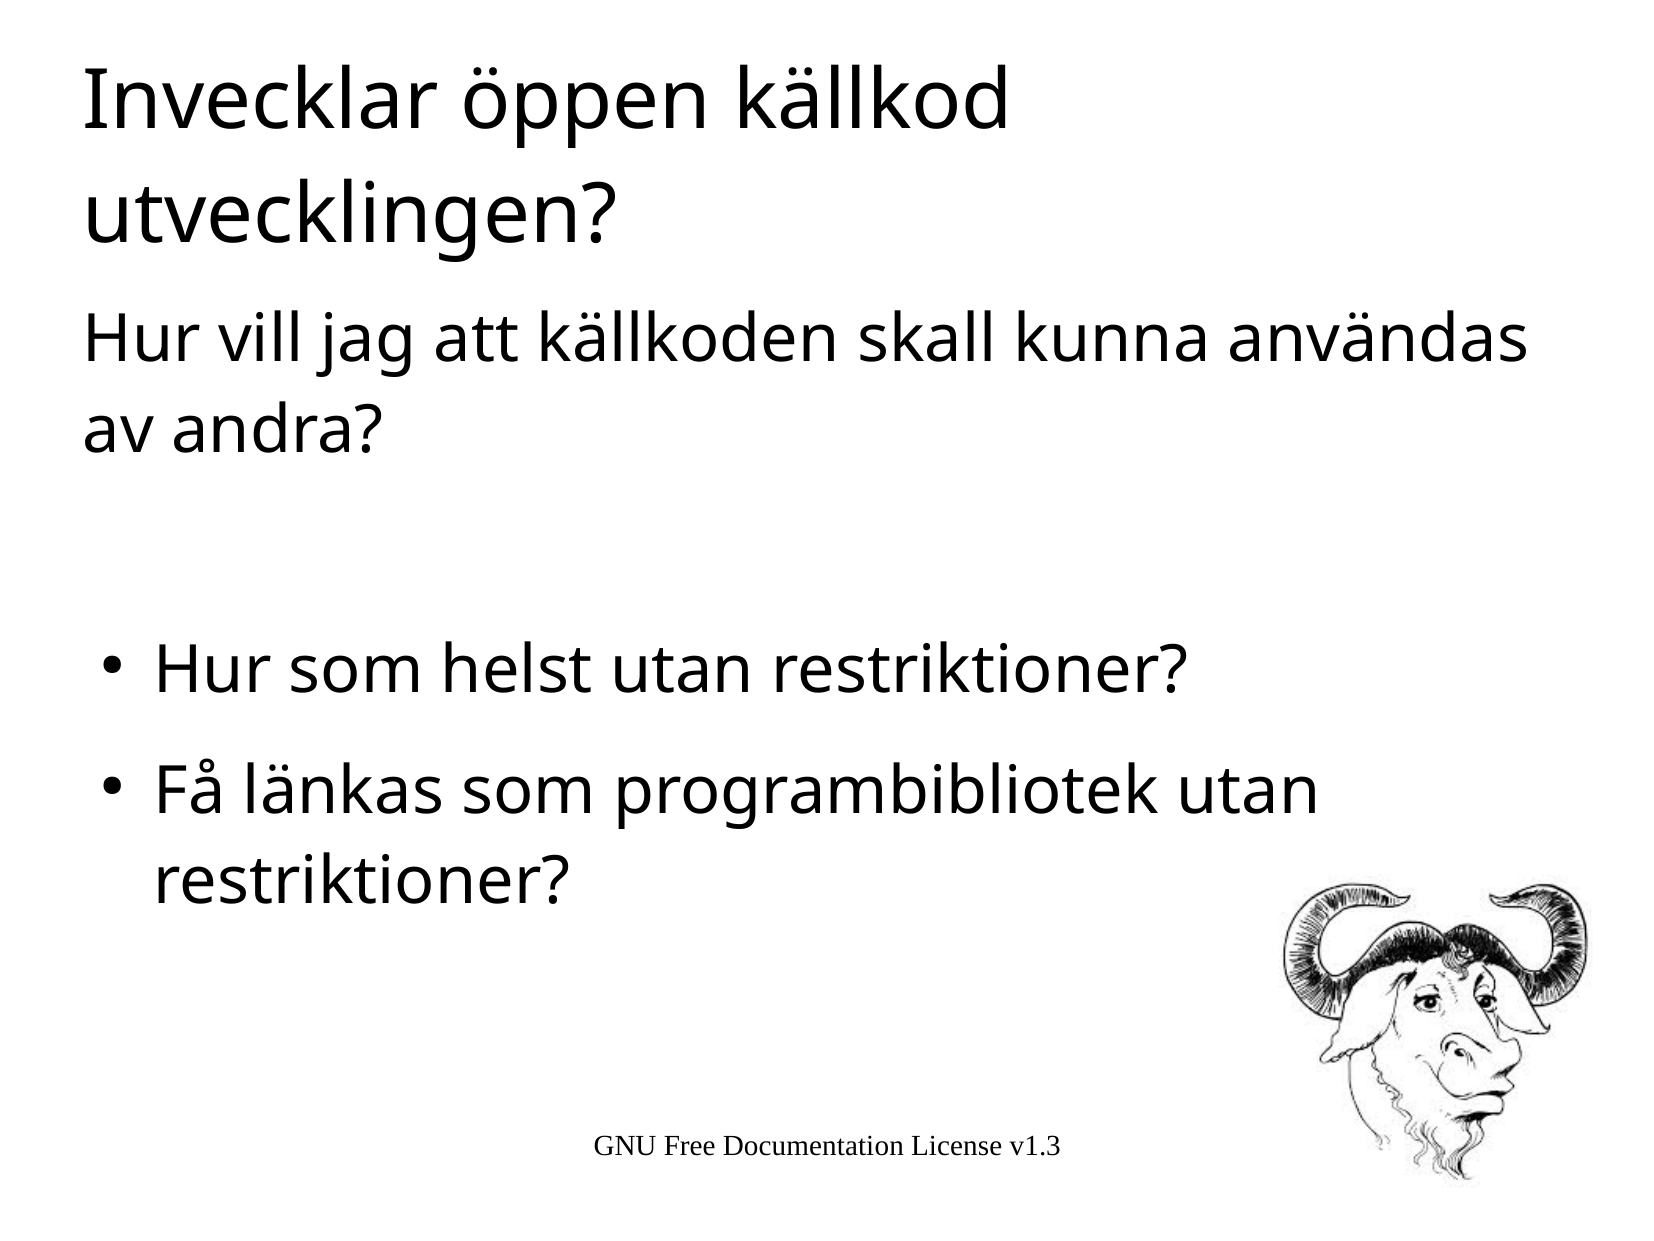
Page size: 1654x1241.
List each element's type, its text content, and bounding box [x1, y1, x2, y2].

title Invecklar öppen källkod utvecklingen? [82, 49, 1571, 257]
picture [1254, 850, 1607, 1202]
list Hur vill jag att källkoden skall kunna användas av andra? Hur som helst utan restriktioner? Få länkas som programbibliotek utan restriktioner? [82, 290, 1538, 1010]
